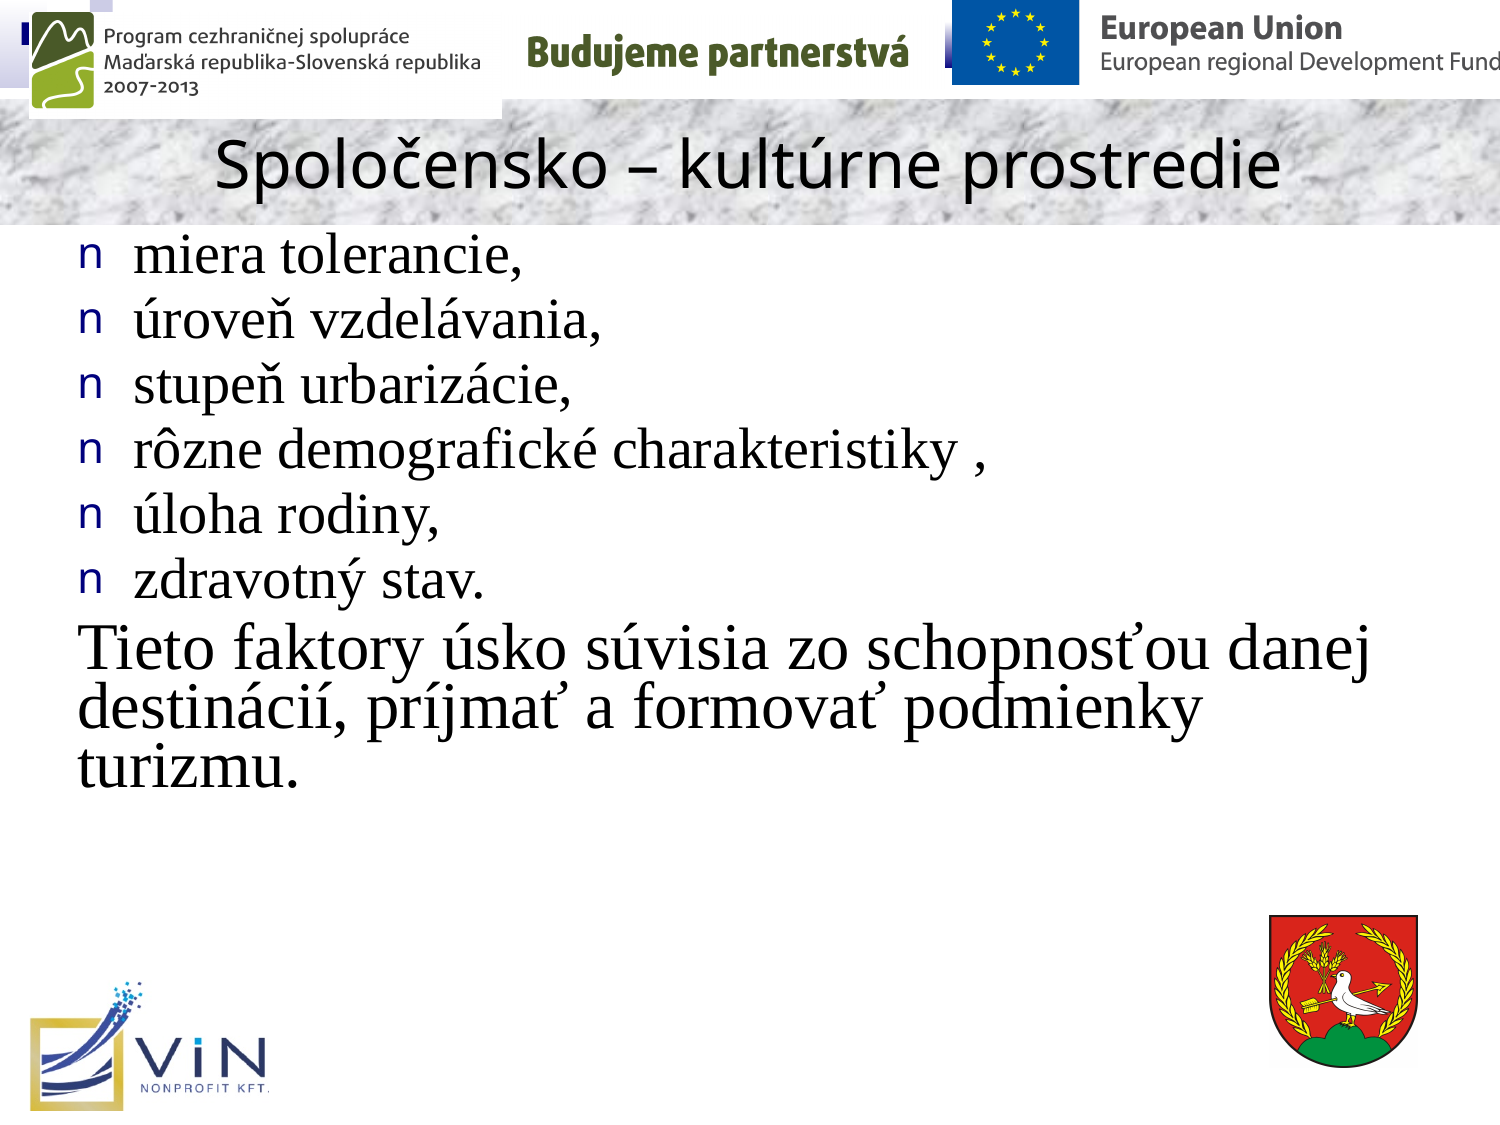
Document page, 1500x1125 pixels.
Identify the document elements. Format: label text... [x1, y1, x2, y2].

picture [7, 980, 269, 1111]
picture [952, 0, 1500, 87]
title Spoločensko – kultúrne prostredie [0, 99, 1500, 225]
picture [29, 12, 945, 119]
picture [1269, 915, 1418, 1068]
list miera tolerancie, úroveň vzdelávania, stupeň urbarizácie, rôzne demografické charakteristiky , úloha rodiny, zdravotný stav. Tieto faktory úsko súvisia zo schopnosťou danej destinácií, príjmať a formovať podmienky turizmu. [62, 225, 1463, 1063]
